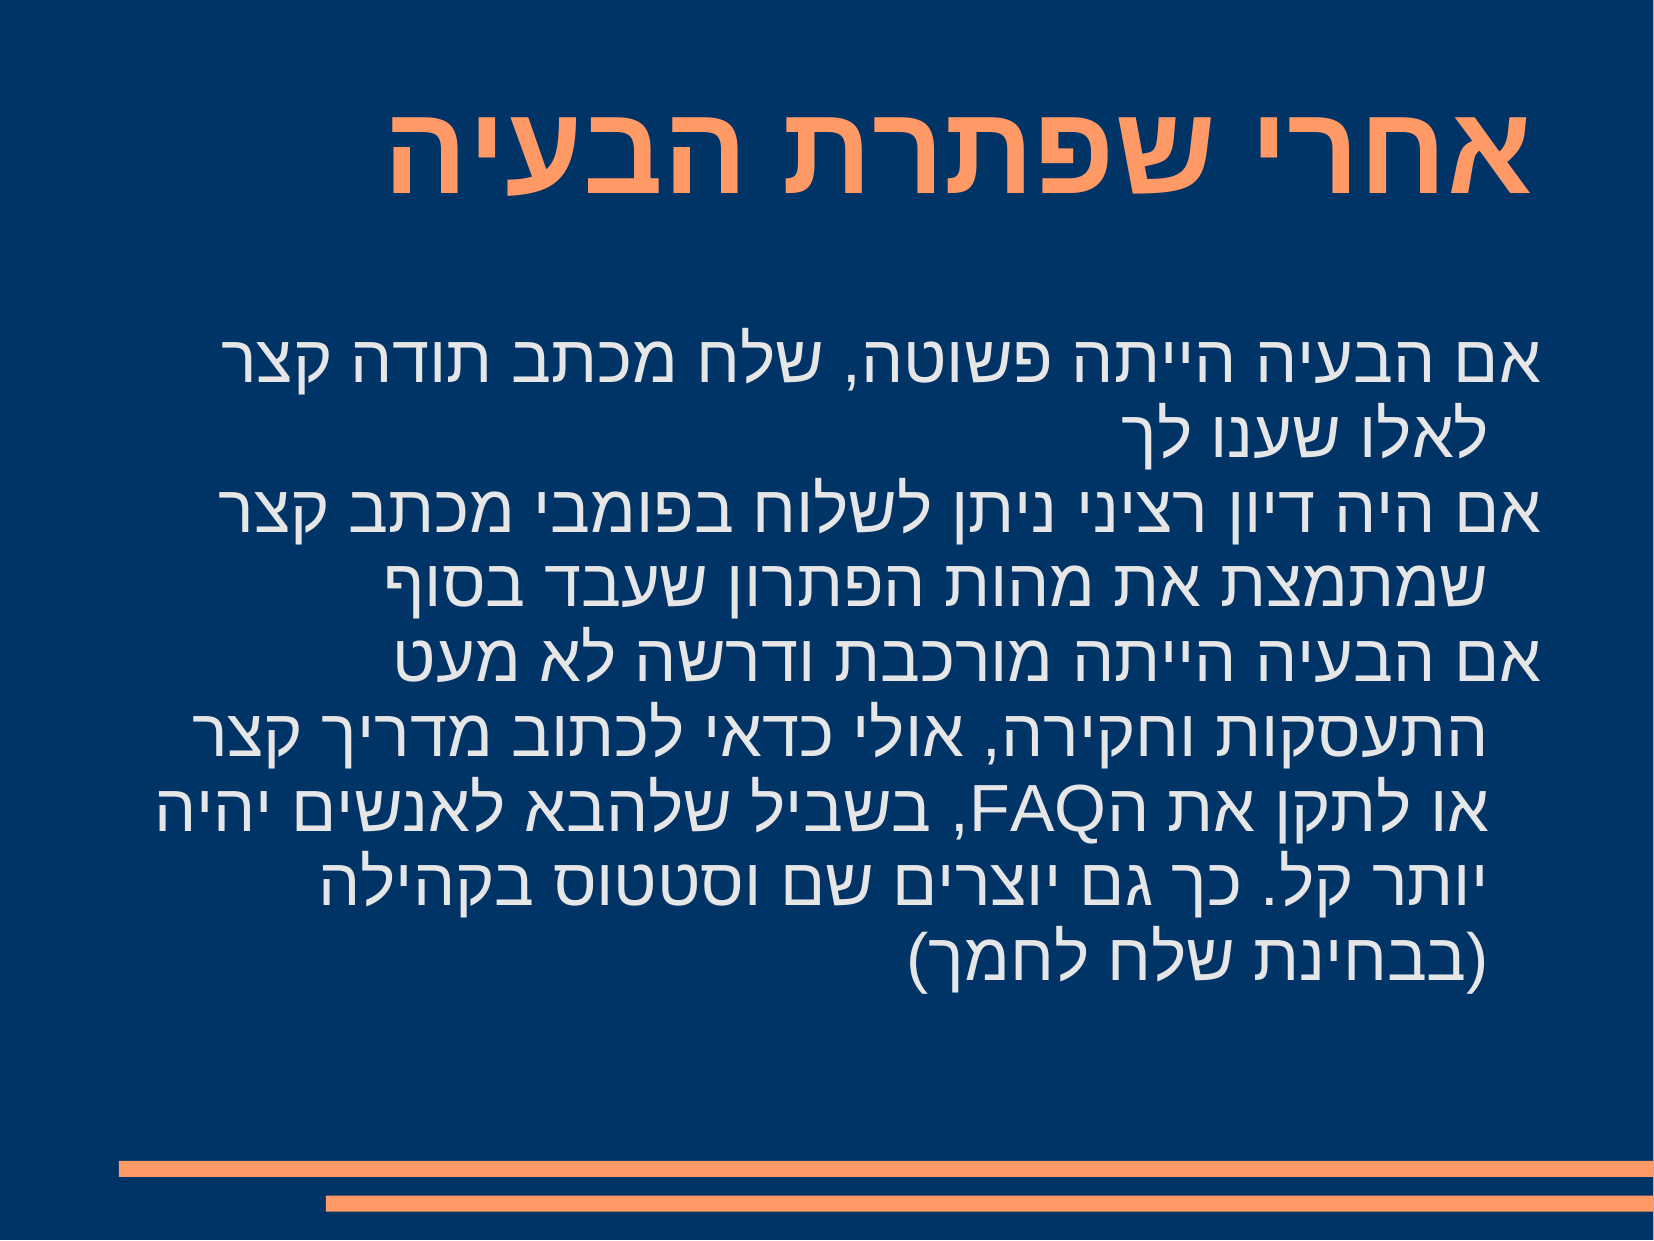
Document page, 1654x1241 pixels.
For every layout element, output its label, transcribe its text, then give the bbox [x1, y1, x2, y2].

title אחרי שפתרת הבעיה [121, 46, 1534, 254]
list אם הבעיה הייתה פשוטה, שלח מכתב תודה קצר לאלו שענו לך אם היה דיון רציני ניתן לשלוח בפומבי מכתב קצר שמתמצת את מהות הפתרון שעבד בסוף אם הבעיה הייתה מורכבת ודרשה לא מעט התעסקות וחקירה, אולי כדאי לכתוב מדריך קצר או לתקן את הFAQ, בשביל שלהבא לאנשים יהיה יותר קל. כך גם יוצרים שם וסטטוס בקהילה (בבחינת שלח לחמך) [121, 322, 1561, 1070]
